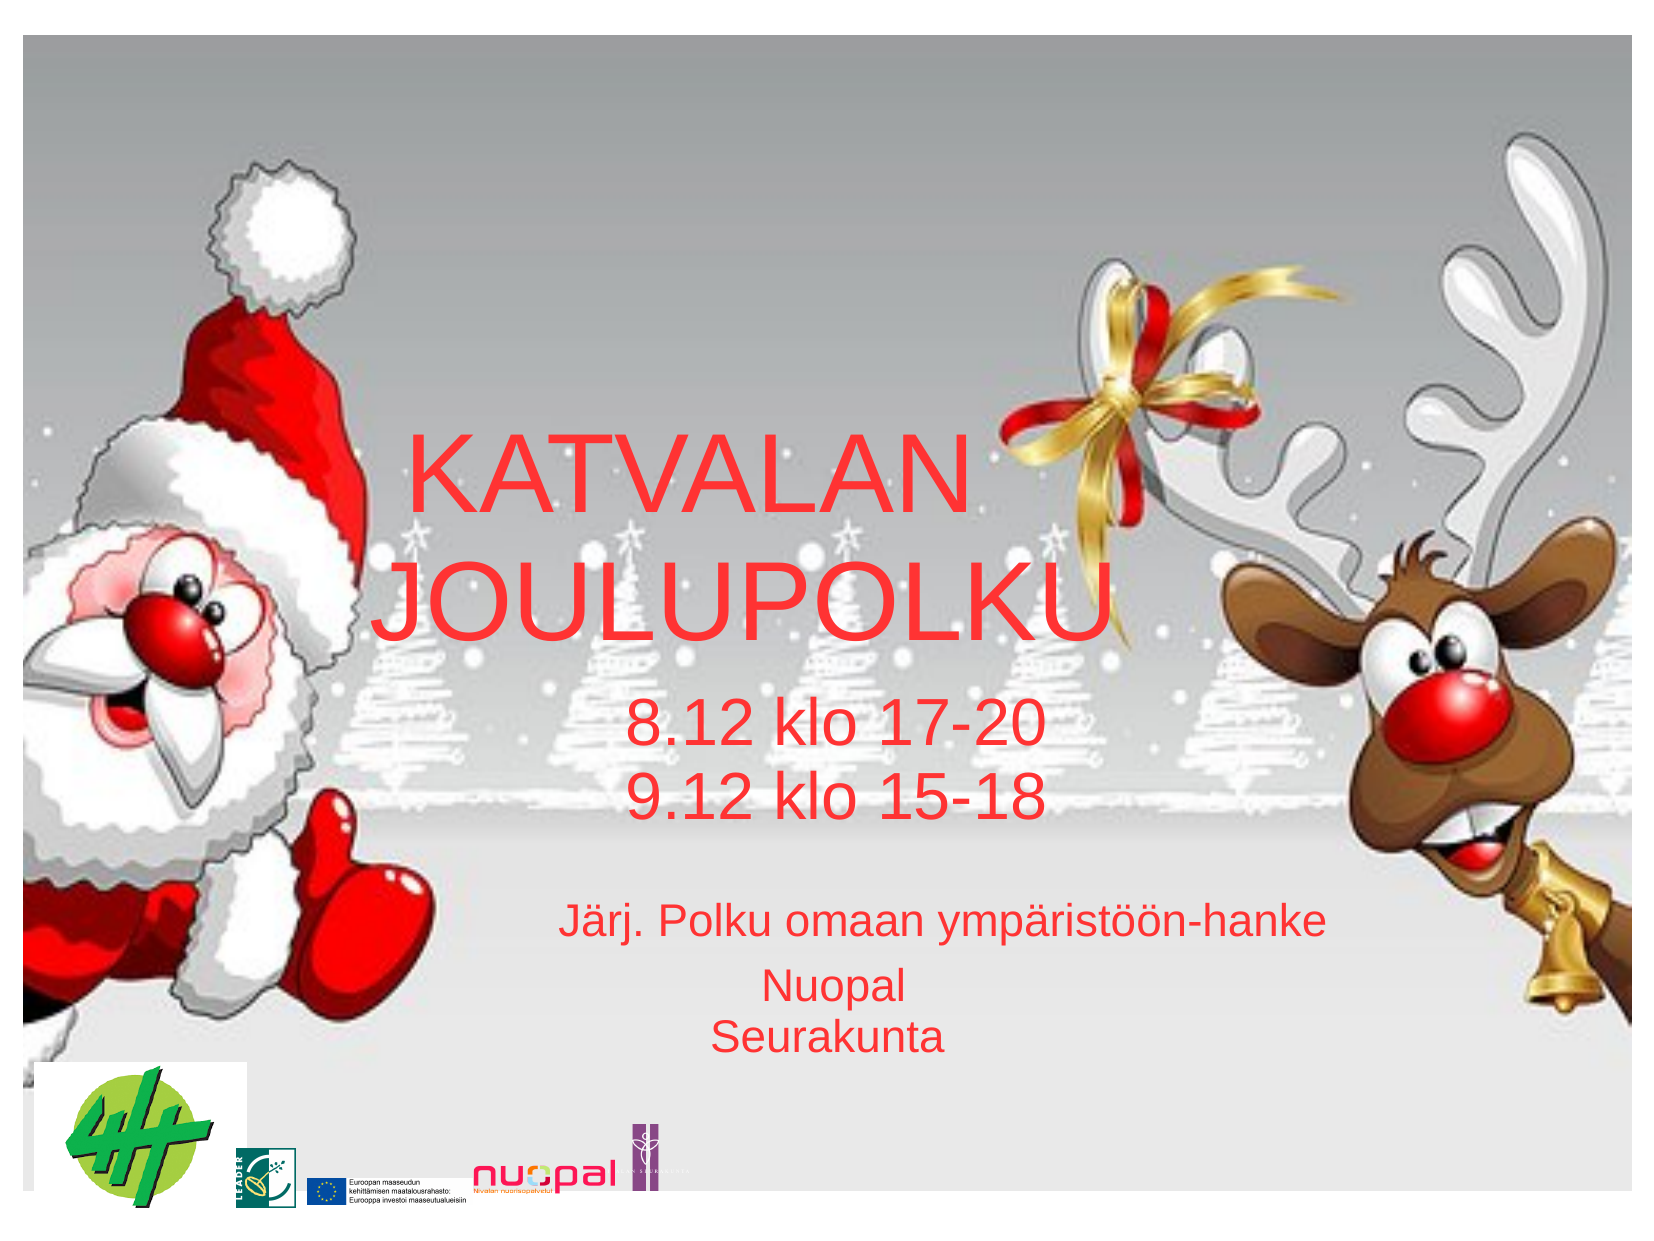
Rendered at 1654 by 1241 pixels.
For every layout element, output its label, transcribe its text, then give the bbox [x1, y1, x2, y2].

text_box KATVALAN [389, 402, 991, 531]
picture [23, 35, 1632, 1210]
text_box JOULUPOLKU [354, 531, 1134, 672]
